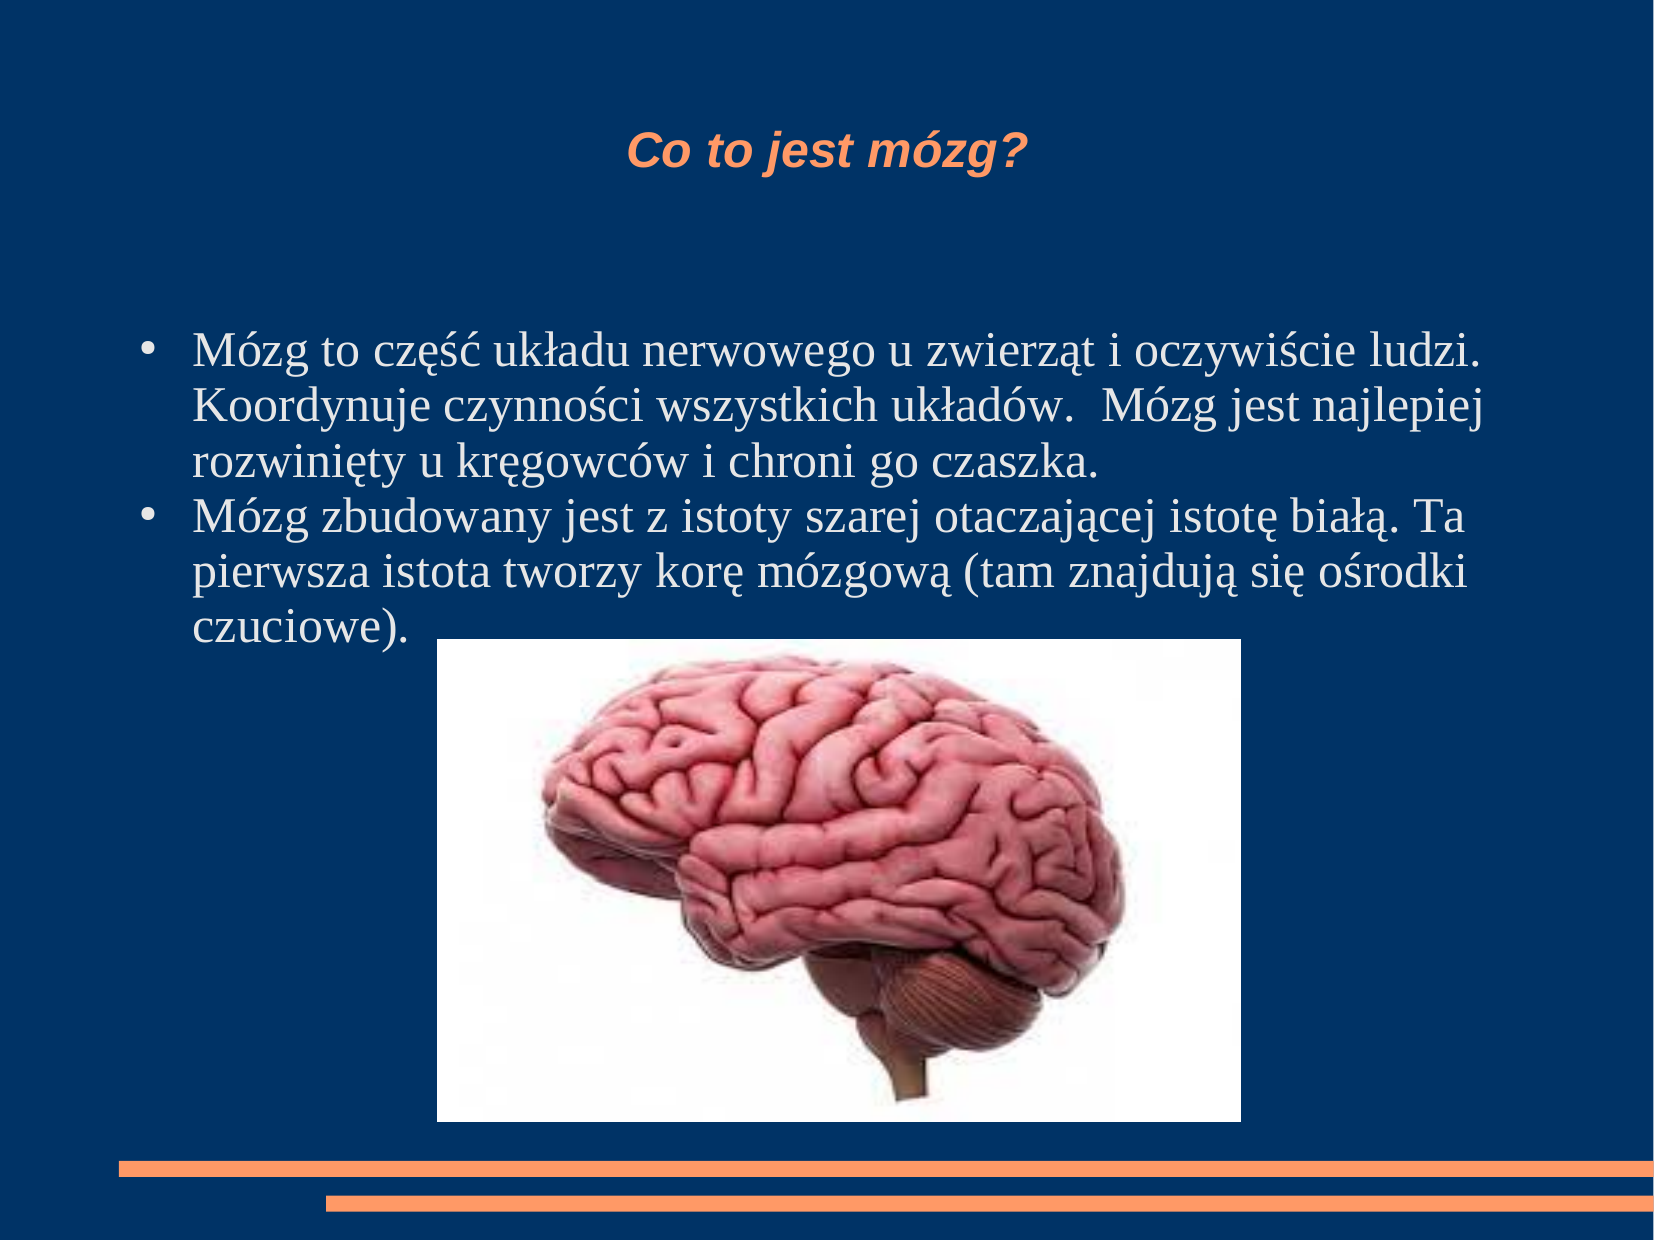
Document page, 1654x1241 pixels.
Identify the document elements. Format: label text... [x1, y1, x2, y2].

picture [437, 639, 1241, 1123]
title Co to jest mózg? [121, 46, 1534, 254]
list Mózg to część układu nerwowego u zwierząt i oczywiście ludzi. Koordynuje czynności wszystkich układów. Mózg jest najlepiej rozwinięty u kręgowców i chroni go czaszka. Mózg zbudowany jest z istoty szarej otaczającej istotę białą. Ta pierwsza istota tworzy korę mózgową (tam znajdują się ośrodki czuciowe). [121, 322, 1561, 1132]
